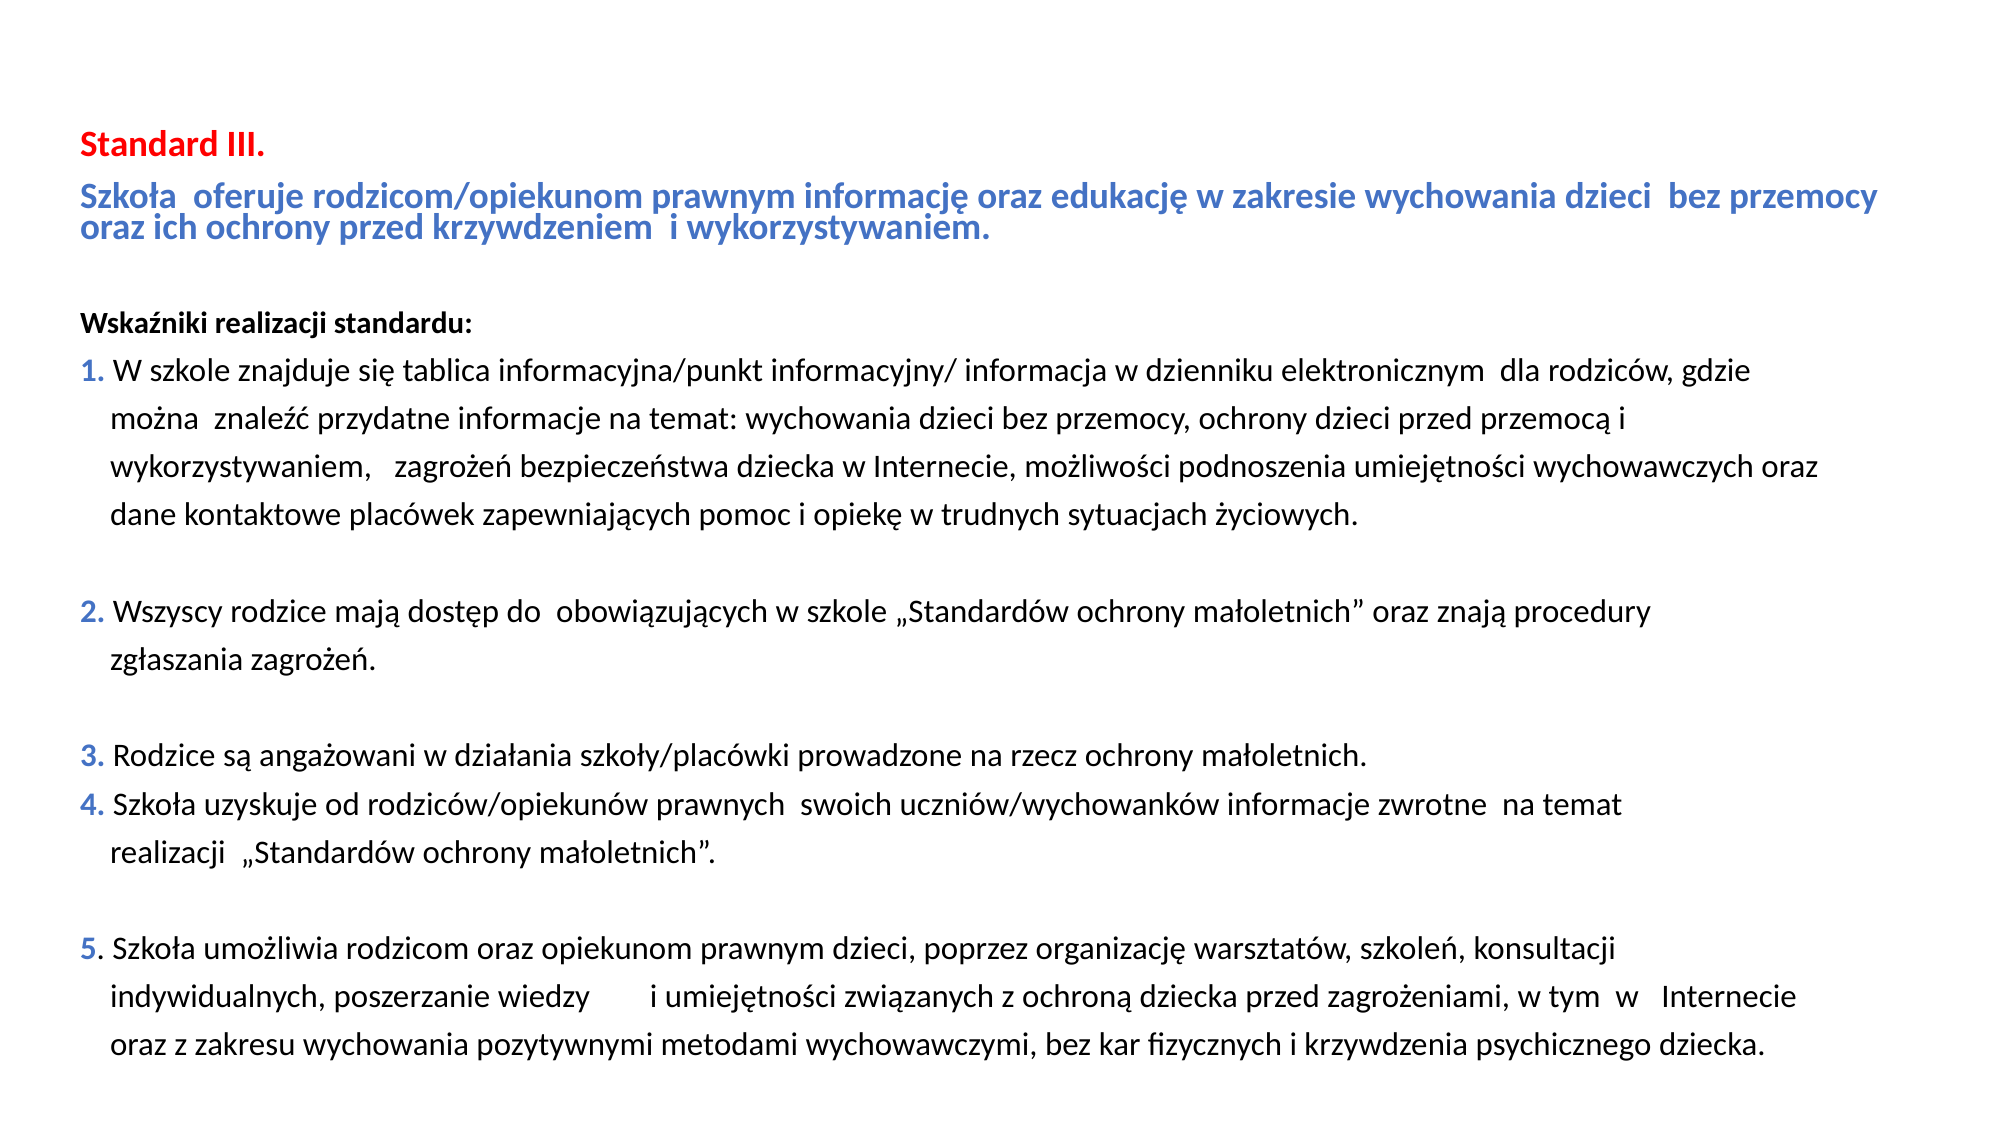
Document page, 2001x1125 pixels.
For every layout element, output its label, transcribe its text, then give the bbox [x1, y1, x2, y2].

list Standard III. Szkoła oferuje rodzicom/opiekunom prawnym informację oraz edukację w zakresie wychowania dzieci bez przemocy oraz ich ochrony przed krzywdzeniem i wykorzystywaniem. Wskaźniki realizacji standardu: 1. W szkole znajduje się tablica informacyjna/punkt informacyjny/ informacja w dzienniku elektronicznym dla rodziców, gdzie można znaleźć przydatne informacje na temat: wychowania dzieci bez przemocy, ochrony dzieci przed przemocą i wykorzystywaniem, zagrożeń bezpieczeństwa dziecka w Internecie, możliwości podnoszenia umiejętności wychowawczych oraz dane kontaktowe placówek zapewniających pomoc i opiekę w trudnych sytuacjach życiowych. 2. Wszyscy rodzice mają dostęp do obowiązujących w szkole „Standardów ochrony małoletnich” oraz znają procedury zgłaszania zagrożeń. 3. Rodzice są angażowani w działania szkoły/placówki prowadzone na rzecz ochrony małoletnich. 4. Szkoła uzyskuje od rodziców/opiekunów prawnych swoich uczniów/wychowanków informacje zwrotne na temat realizacji „Standardów ochrony małoletnich”. 5. Szkoła umożliwia rodzicom oraz opiekunom prawnym dzieci, poprzez organizację warsztatów, szkoleń, konsultacji indywidualnych, poszerzanie wiedzy i umiejętności związanych z ochroną dziecka przed zagrożeniami, w tym w Internecie oraz z zakresu wychowania pozytywnymi metodami wychowawczymi, bez kar fizycznych i krzywdzenia psychicznego dziecka. [64, 66, 1933, 1074]
